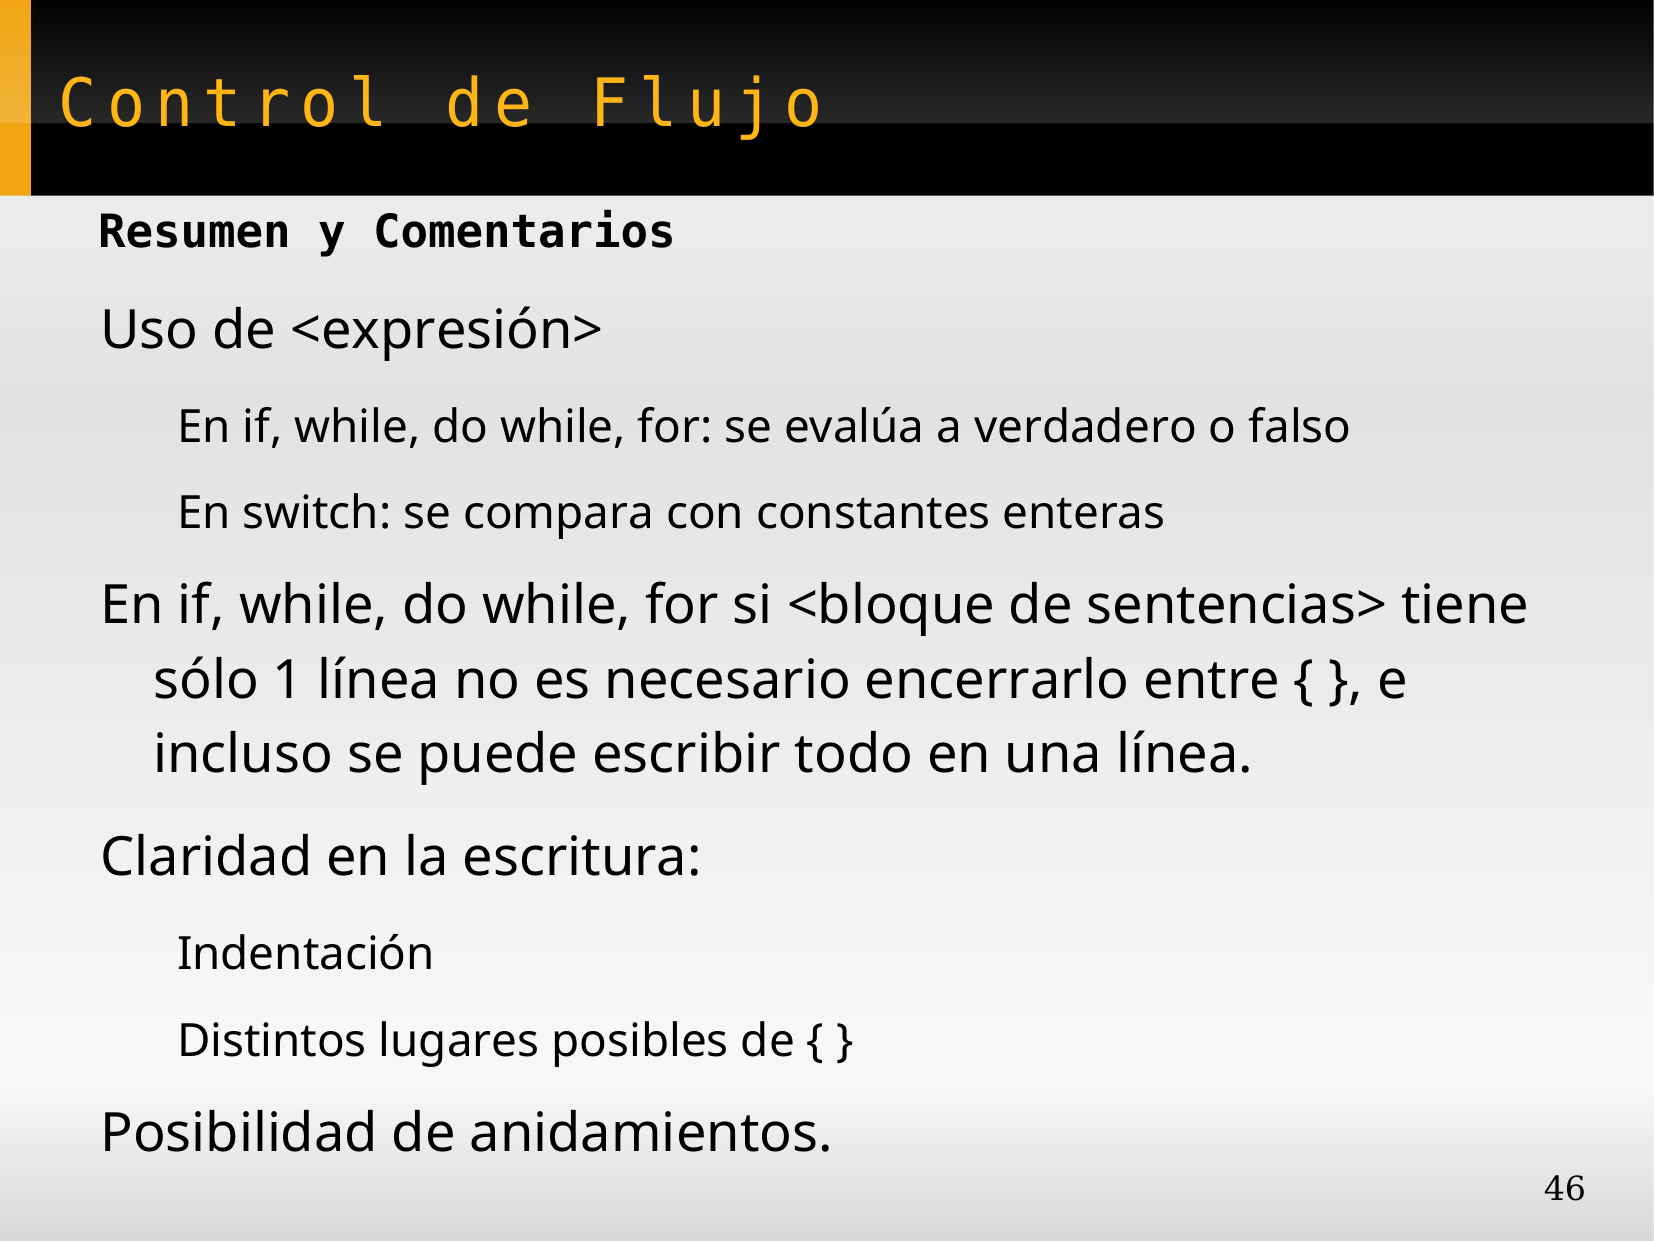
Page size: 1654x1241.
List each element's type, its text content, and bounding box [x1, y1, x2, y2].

list Uso de <expresión> En if, while, do while, for: se evalúa a verdadero o falso En switch: se compara con constantes enteras En if, while, do while, for si <bloque de sentencias> tiene sólo 1 línea no es necesario encerrarlo entre { }, e incluso se puede escribir todo en una línea. Claridad en la escritura: Indentación Distintos lugares posibles de { } Posibilidad de anidamientos. [82, 290, 1571, 1109]
title Control de Flujo [59, 29, 1595, 178]
picture [0, 0, 1654, 1241]
text_box Resumen y Comentarios [83, 197, 691, 266]
